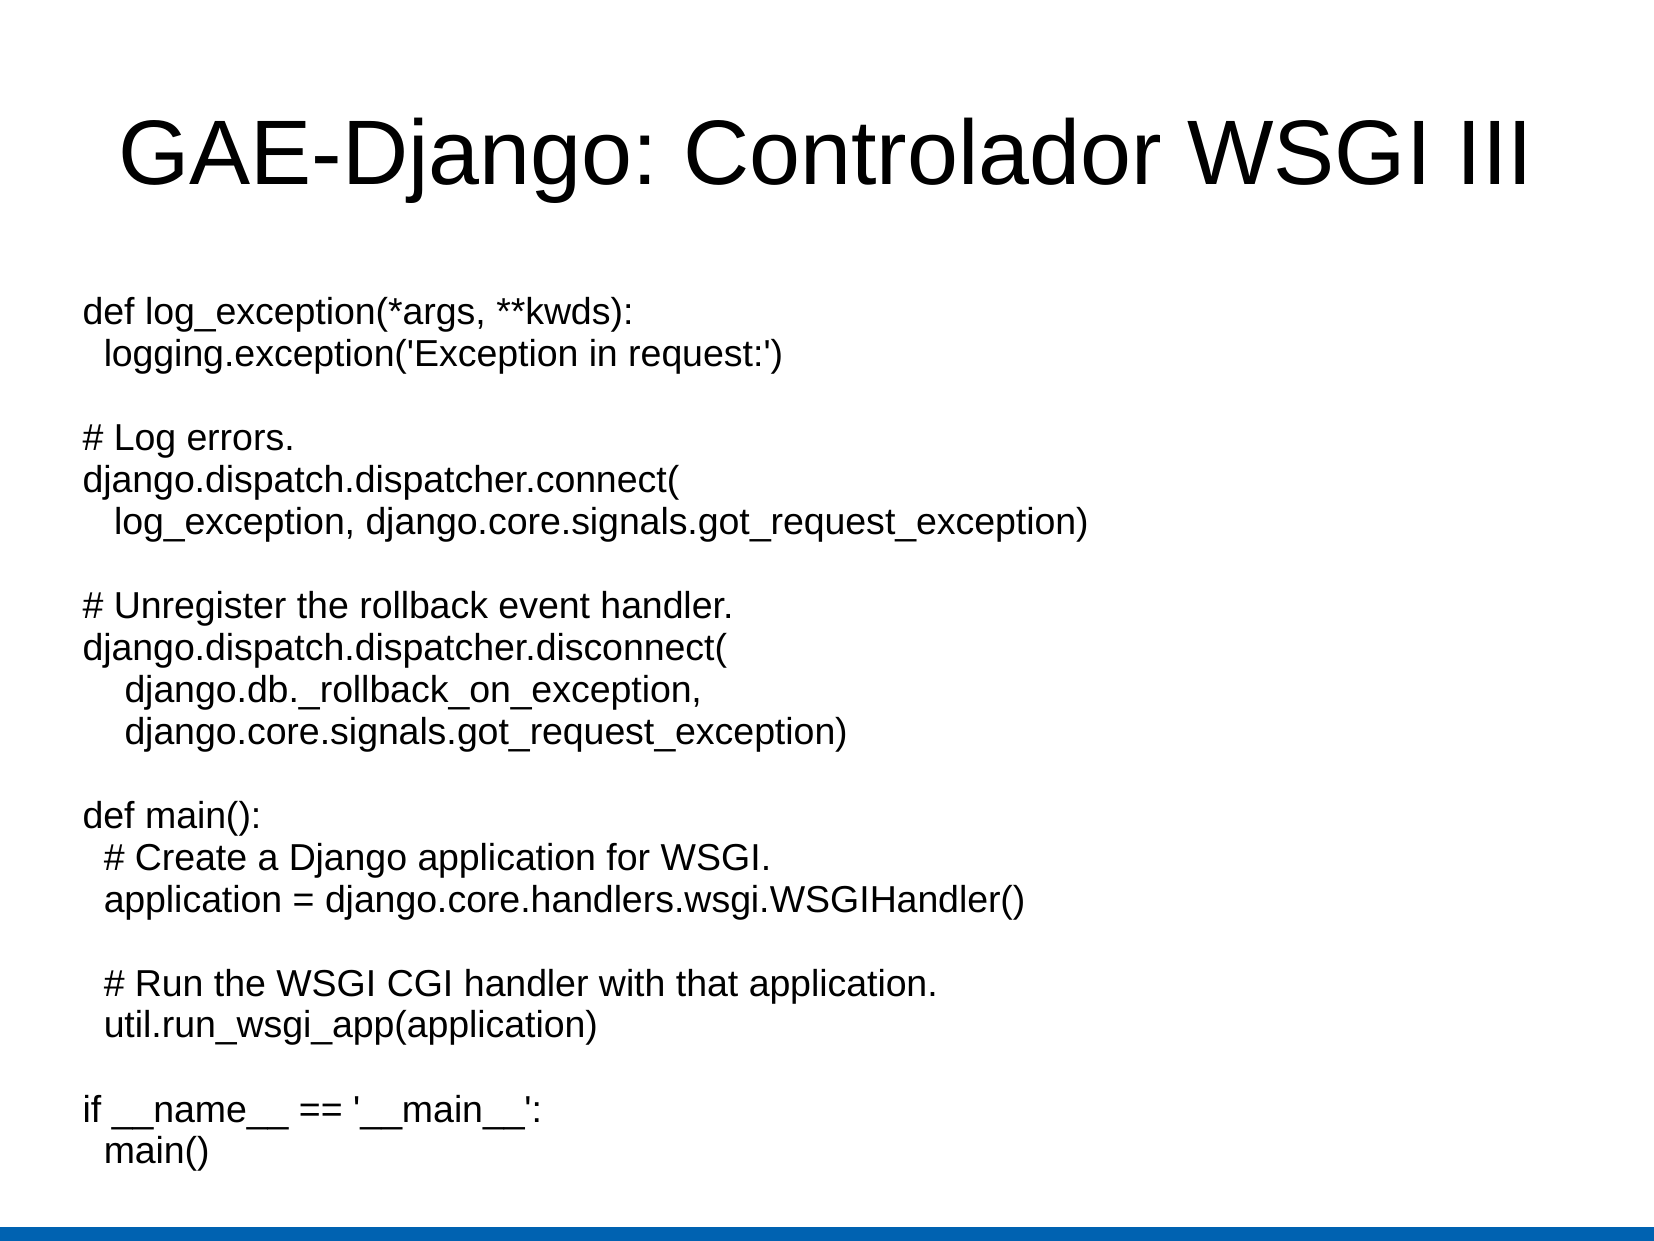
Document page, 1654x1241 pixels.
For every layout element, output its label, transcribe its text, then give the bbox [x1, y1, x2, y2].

subtitle def log_exception(*args, **kwds): logging.exception('Exception in request:') # Log errors. django.dispatch.dispatcher.connect( log_exception, django.core.signals.got_request_exception) # Unregister the rollback event handler. django.dispatch.dispatcher.disconnect( django.db._rollback_on_exception, django.core.signals.got_request_exception) def main(): # Create a Django application for WSGI. application = django.core.handlers.wsgi.WSGIHandler() # Run the WSGI CGI handler with that application. util.run_wsgi_app(application) if __name__ == '__main__': main() [82, 290, 1571, 1173]
title GAE-Django: Controlador WSGI III [82, 49, 1571, 257]
